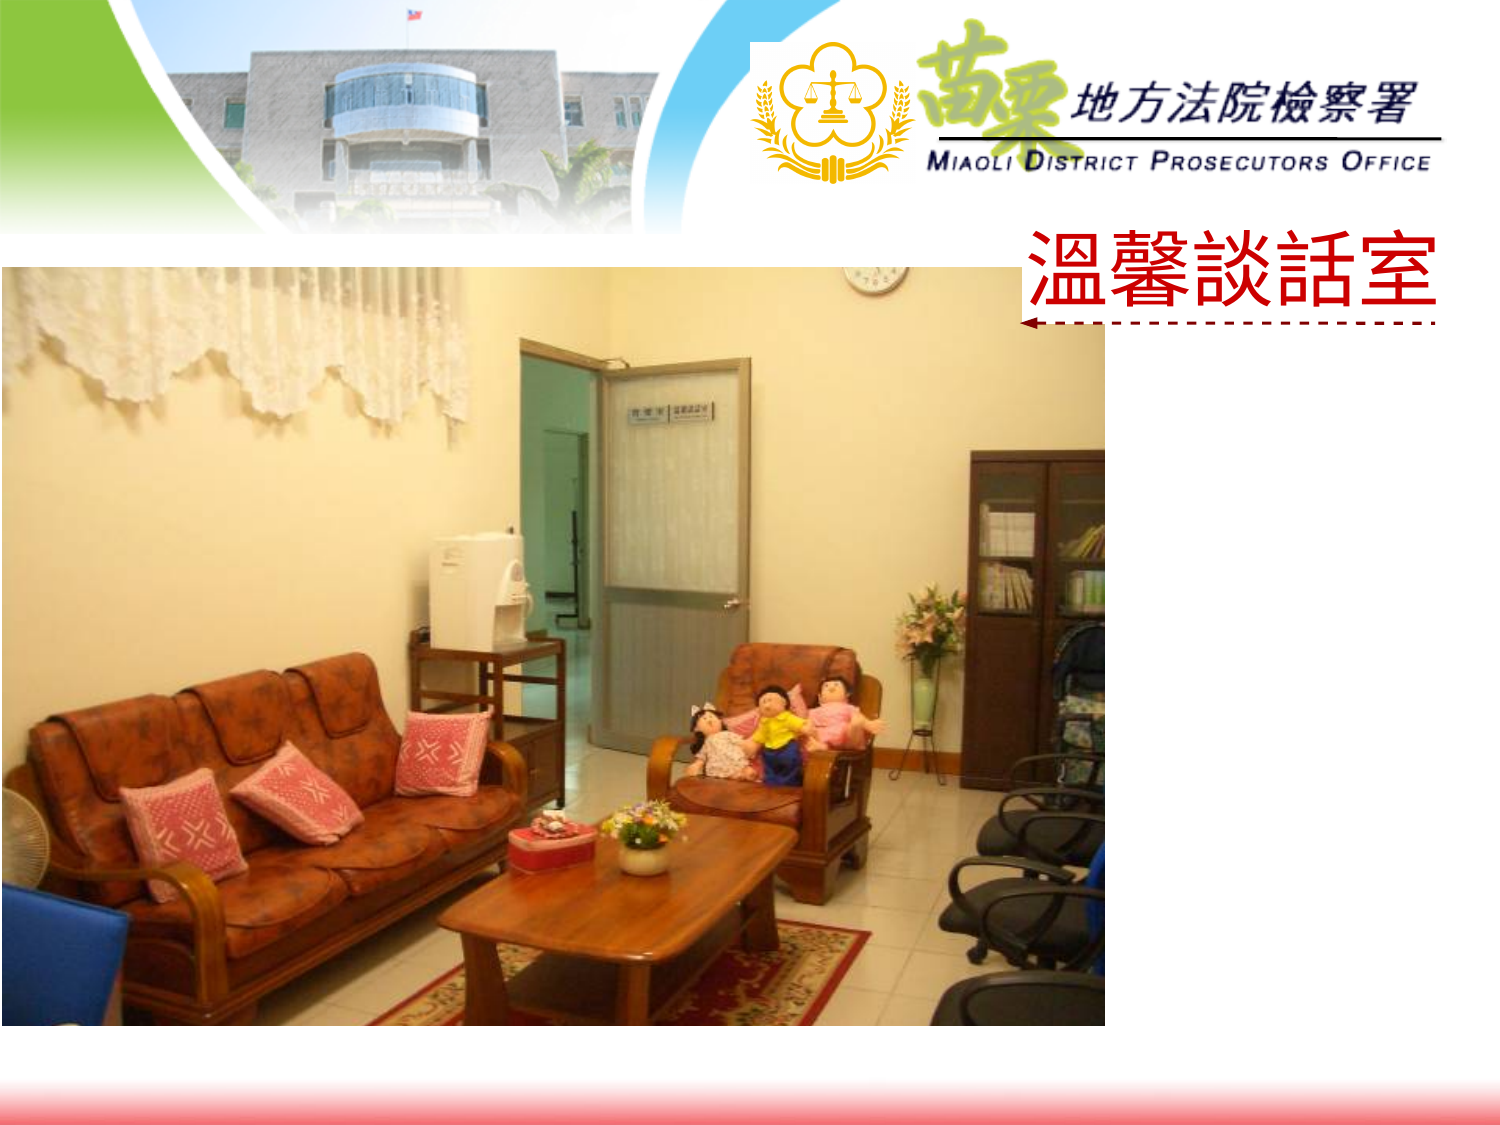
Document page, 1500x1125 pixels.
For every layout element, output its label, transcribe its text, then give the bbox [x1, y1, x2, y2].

picture [0, 267, 1500, 1125]
text_box 溫馨談話室 [1010, 210, 1456, 325]
